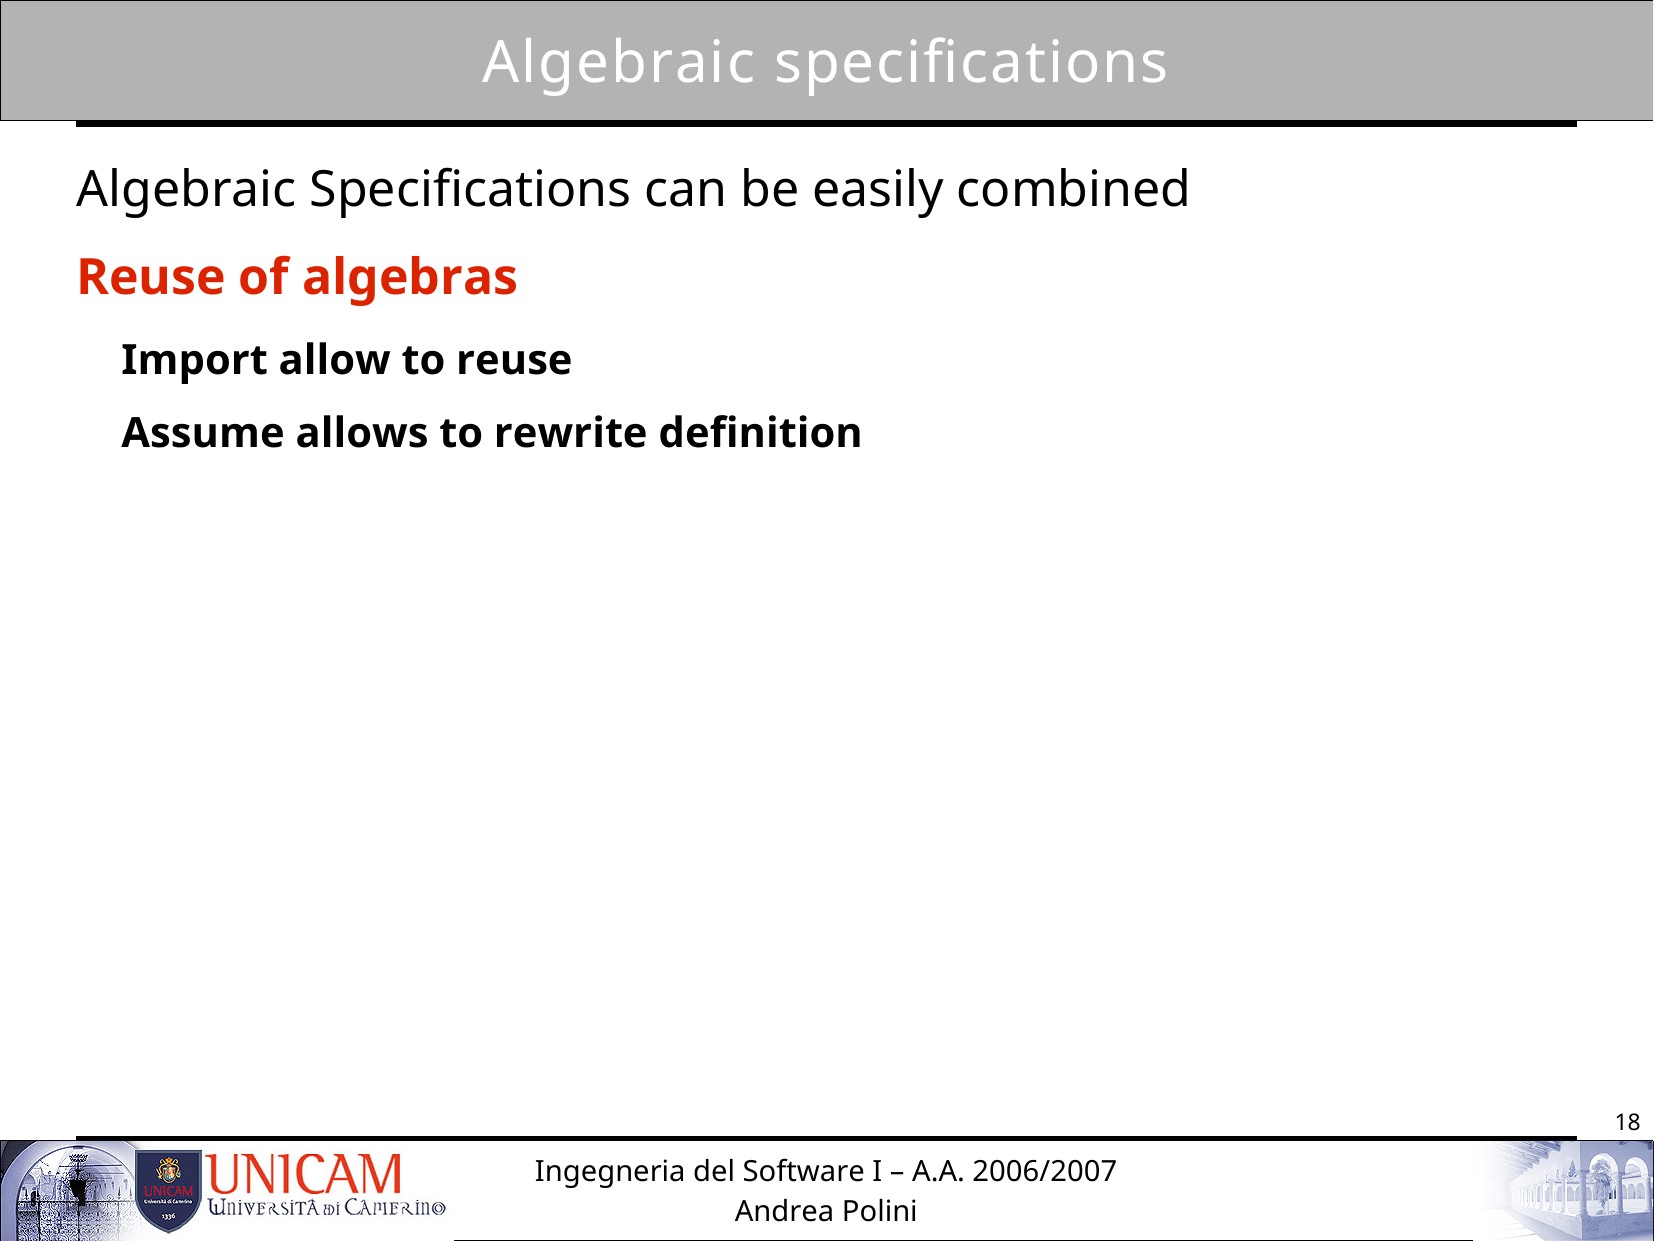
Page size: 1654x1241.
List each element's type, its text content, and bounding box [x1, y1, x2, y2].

title Algebraic specifications [0, 0, 1653, 121]
picture [1473, 1141, 1654, 1241]
picture [0, 1141, 454, 1241]
list Algebraic Specifications can be easily combined Reuse of algebras Import allow to reuse Assume allows to rewrite definition [76, 152, 1577, 671]
